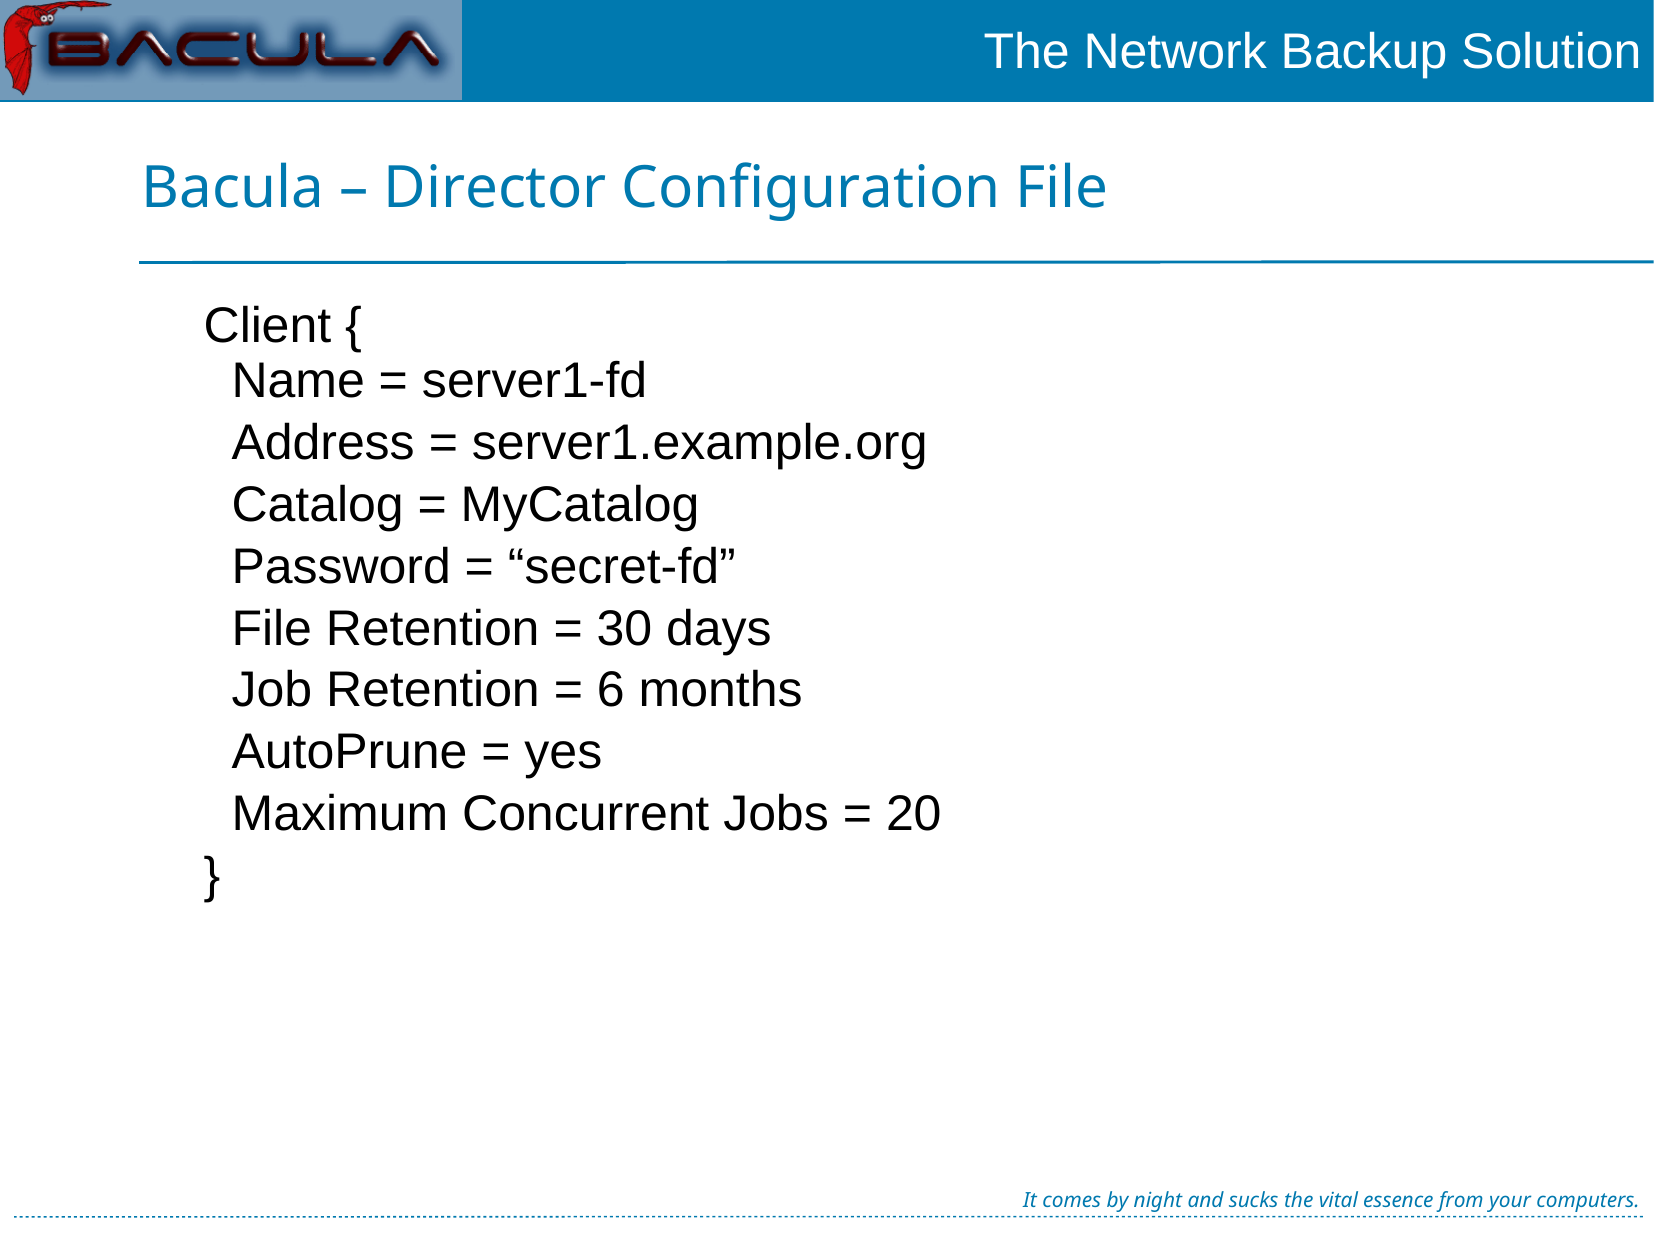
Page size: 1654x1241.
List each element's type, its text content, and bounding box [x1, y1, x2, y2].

picture [0, 0, 461, 99]
title Bacula – Director Configuration File [141, 112, 1501, 226]
list Client { Name = server1-fd Address = server1.example.org Catalog = MyCatalog Password = “secret-fd” File Retention = 30 days Job Retention = 6 months AutoPrune = yes Maximum Concurrent Jobs = 20 } [144, 296, 1538, 1088]
